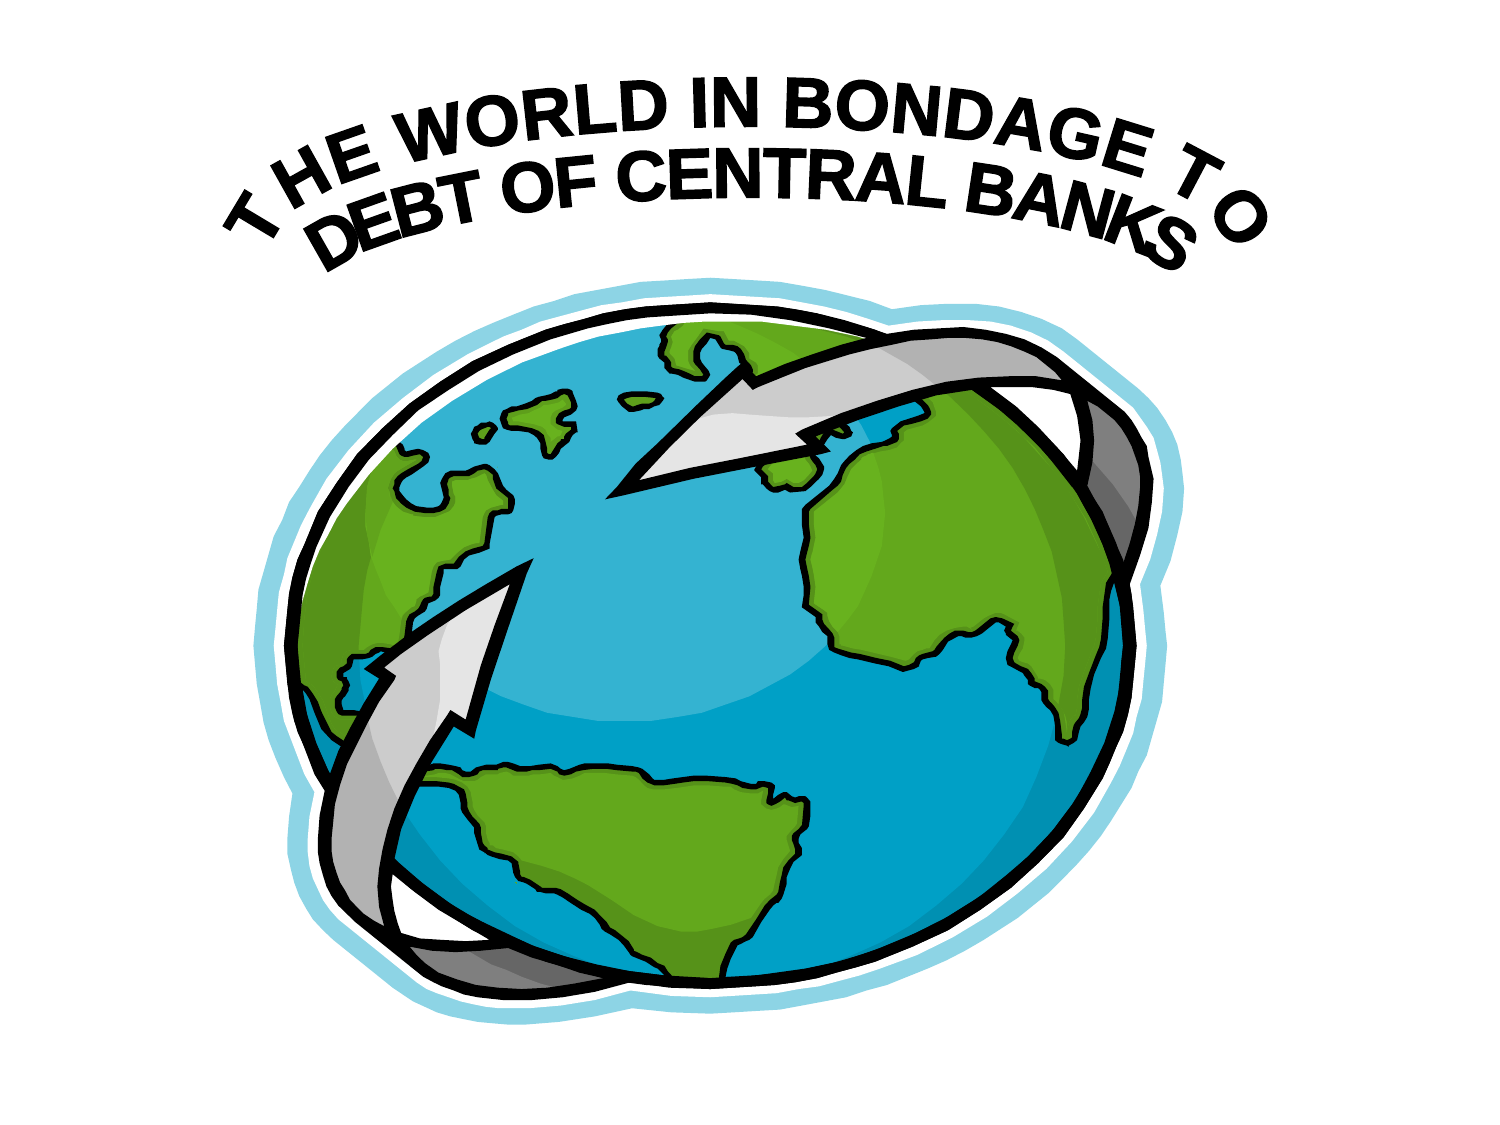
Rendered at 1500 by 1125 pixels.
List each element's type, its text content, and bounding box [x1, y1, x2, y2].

text_box THE WORLD IN BONDAGE TO DEBT OF CENTRAL BANKS [1178, 143, 1225, 199]
text_box THE WORLD IN BONDAGE TO DEBT OF CENTRAL BANKS [837, 80, 888, 131]
text_box THE WORLD IN BONDAGE TO DEBT OF CENTRAL BANKS [1011, 173, 1059, 228]
text_box THE WORLD IN BONDAGE TO DEBT OF CENTRAL BANKS [786, 78, 831, 128]
text_box THE WORLD IN BONDAGE TO DEBT OF CENTRAL BANKS [716, 148, 759, 198]
text_box THE WORLD IN BONDAGE TO DEBT OF CENTRAL BANKS [893, 83, 940, 136]
text_box THE WORLD IN BONDAGE TO DEBT OF CENTRAL BANKS [575, 84, 617, 135]
text_box THE WORLD IN BONDAGE TO DEBT OF CENTRAL BANKS [1214, 190, 1267, 242]
text_box THE WORLD IN BONDAGE TO DEBT OF CENTRAL BANKS [714, 77, 757, 127]
text_box THE WORLD IN BONDAGE TO DEBT OF CENTRAL BANKS [303, 192, 402, 272]
picture [249, 275, 1188, 1028]
text_box THE WORLD IN BONDAGE TO DEBT OF CENTRAL BANKS [502, 162, 553, 213]
text_box THE WORLD IN BONDAGE TO DEBT OF CENTRAL BANKS [908, 155, 946, 209]
text_box THE WORLD IN BONDAGE TO DEBT OF CENTRAL BANKS [1102, 118, 1154, 177]
text_box THE WORLD IN BONDAGE TO DEBT OF CENTRAL BANKS [392, 101, 458, 162]
text_box THE WORLD IN BONDAGE TO DEBT OF CENTRAL BANKS [467, 95, 517, 147]
text_box THE WORLD IN BONDAGE TO DEBT OF CENTRAL BANKS [436, 170, 479, 224]
text_box THE WORLD IN BONDAGE TO DEBT OF CENTRAL BANKS [993, 97, 1041, 152]
text_box THE WORLD IN BONDAGE TO DEBT OF CENTRAL BANKS [325, 124, 380, 184]
text_box THE WORLD IN BONDAGE TO DEBT OF CENTRAL BANKS [223, 190, 279, 238]
text_box THE WORLD IN BONDAGE TO DEBT OF CENTRAL BANKS [809, 149, 854, 201]
text_box THE WORLD IN BONDAGE TO DEBT OF CENTRAL BANKS [966, 162, 1013, 215]
text_box THE WORLD IN BONDAGE TO DEBT OF CENTRAL BANKS [855, 153, 904, 204]
text_box THE WORLD IN BONDAGE TO DEBT OF CENTRAL BANKS [271, 145, 332, 209]
text_box THE WORLD IN BONDAGE TO DEBT OF CENTRAL BANKS [669, 148, 712, 199]
text_box THE WORLD IN BONDAGE TO DEBT OF CENTRAL BANKS [1061, 180, 1115, 239]
text_box THE WORLD IN BONDAGE TO DEBT OF CENTRAL BANKS [523, 88, 574, 141]
text_box THE WORLD IN BONDAGE TO DEBT OF CENTRAL BANKS [1050, 108, 1100, 160]
text_box THE WORLD IN BONDAGE TO DEBT OF CENTRAL BANKS [945, 88, 992, 140]
text_box THE WORLD IN BONDAGE TO DEBT OF CENTRAL BANKS [618, 151, 666, 202]
text_box THE WORLD IN BONDAGE TO DEBT OF CENTRAL BANKS [556, 155, 595, 208]
text_box THE WORLD IN BONDAGE TO DEBT OF CENTRAL BANKS [763, 148, 806, 198]
text_box THE WORLD IN BONDAGE TO DEBT OF CENTRAL BANKS [1104, 194, 1196, 270]
text_box THE WORLD IN BONDAGE TO DEBT OF CENTRAL BANKS [620, 80, 666, 131]
text_box THE WORLD IN BONDAGE TO DEBT OF CENTRAL BANKS [391, 183, 443, 238]
